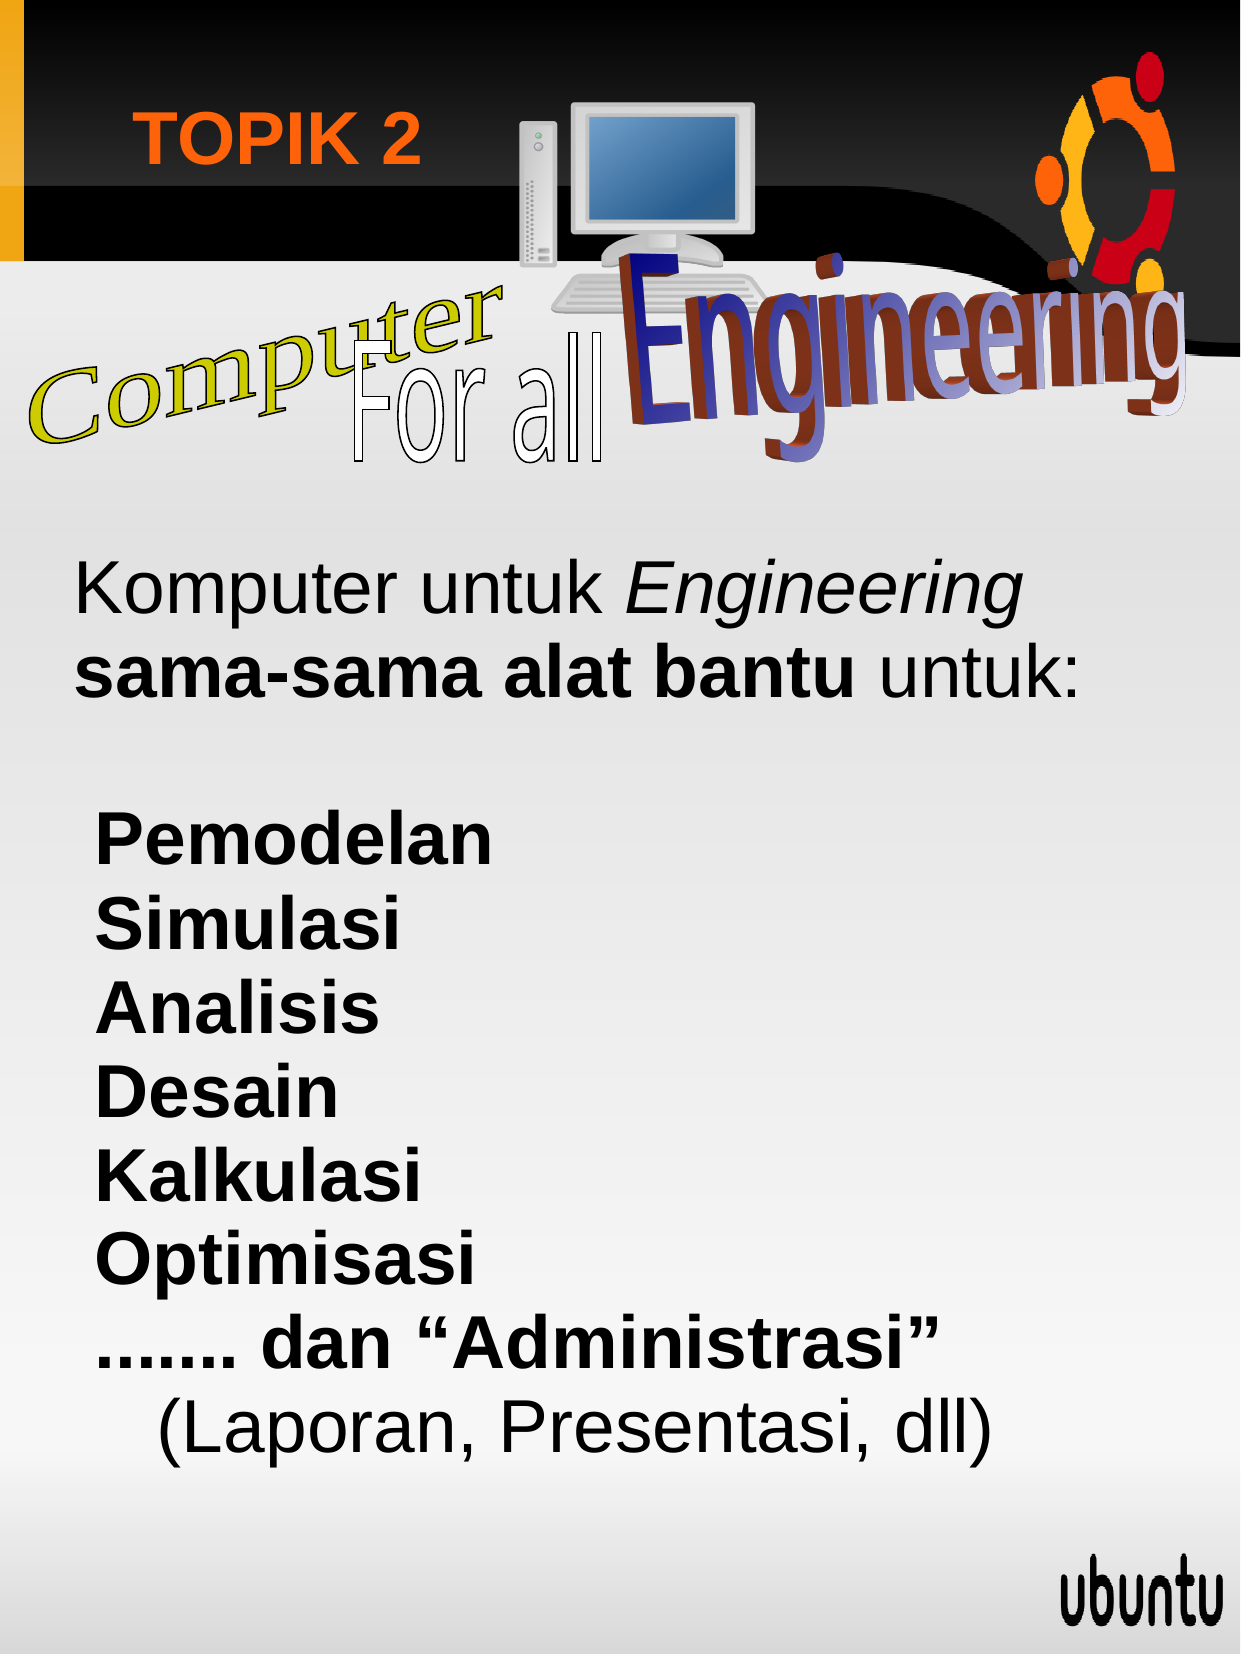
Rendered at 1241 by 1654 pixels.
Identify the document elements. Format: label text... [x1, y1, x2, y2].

text_box For all [592, 332, 601, 461]
text_box Computer [166, 350, 256, 417]
text_box For all [456, 368, 485, 461]
text_box Computer [108, 373, 160, 427]
text_box Computer [349, 319, 368, 340]
text_box Computer [318, 327, 354, 377]
text_box Computer [259, 336, 313, 417]
text_box Computer [414, 300, 460, 353]
text_box Computer [29, 366, 98, 444]
text_box For all [514, 368, 554, 463]
text_box For all [354, 340, 391, 461]
text_box Computer [363, 354, 375, 370]
text_box Computer [465, 325, 492, 345]
text_box For all [568, 332, 577, 461]
picture [0, 0, 1241, 1654]
text_box Komputer untuk Engineering sama-sama alat bantu untuk: Pemodelan Simulasi Analisis Desain Kalkulasi Optimisasi ....... dan “Administrasi” (Laporan, Presentasi, dll) [59, 537, 1187, 1612]
text_box TOPIK 2 [118, 88, 472, 201]
text_box For all [397, 368, 444, 463]
text_box Computer [378, 302, 410, 363]
